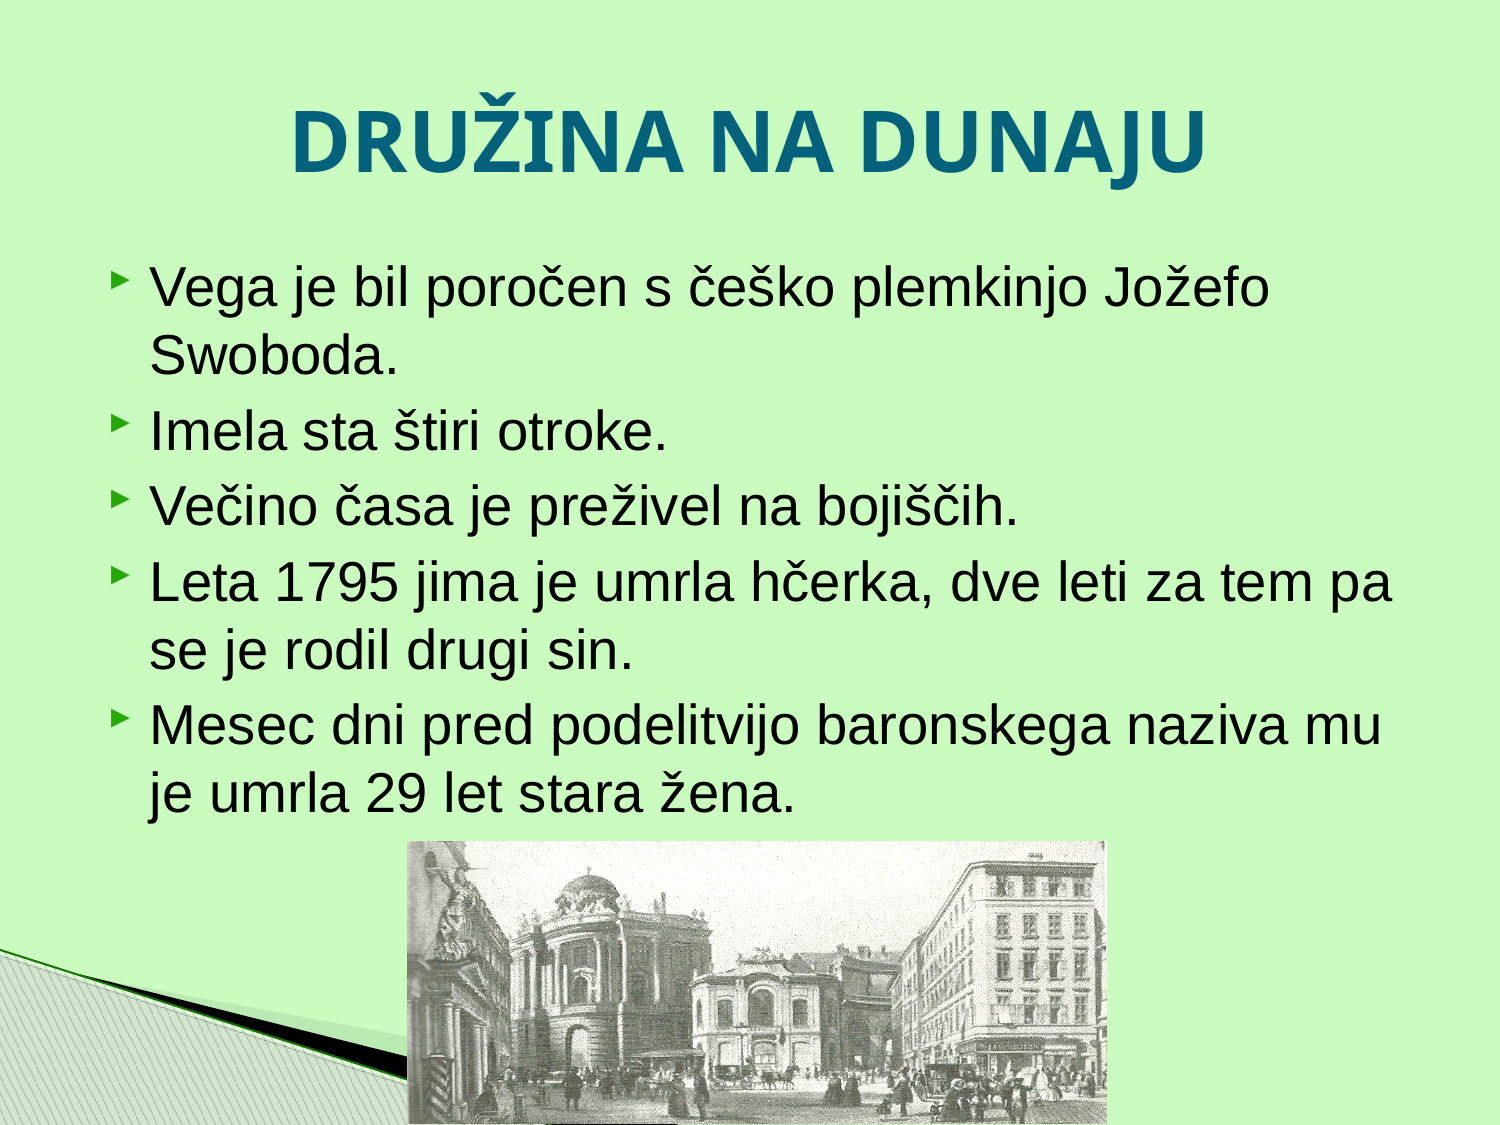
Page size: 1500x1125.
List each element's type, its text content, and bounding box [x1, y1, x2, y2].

list Vega je bil poročen s češko plemkinjo Jožefo Swoboda. Imela sta štiri otroke. Večino časa je preživel na bojiščih. Leta 1795 jima je umrla hčerka, dve leti za tem pa se je rodil drugi sin. Mesec dni pred podelitvijo baronskega naziva mu je umrla 29 let stara žena. [75, 242, 1425, 847]
title DRUŽINA NA DUNAJU [75, 45, 1425, 233]
picture [407, 841, 1107, 1124]
